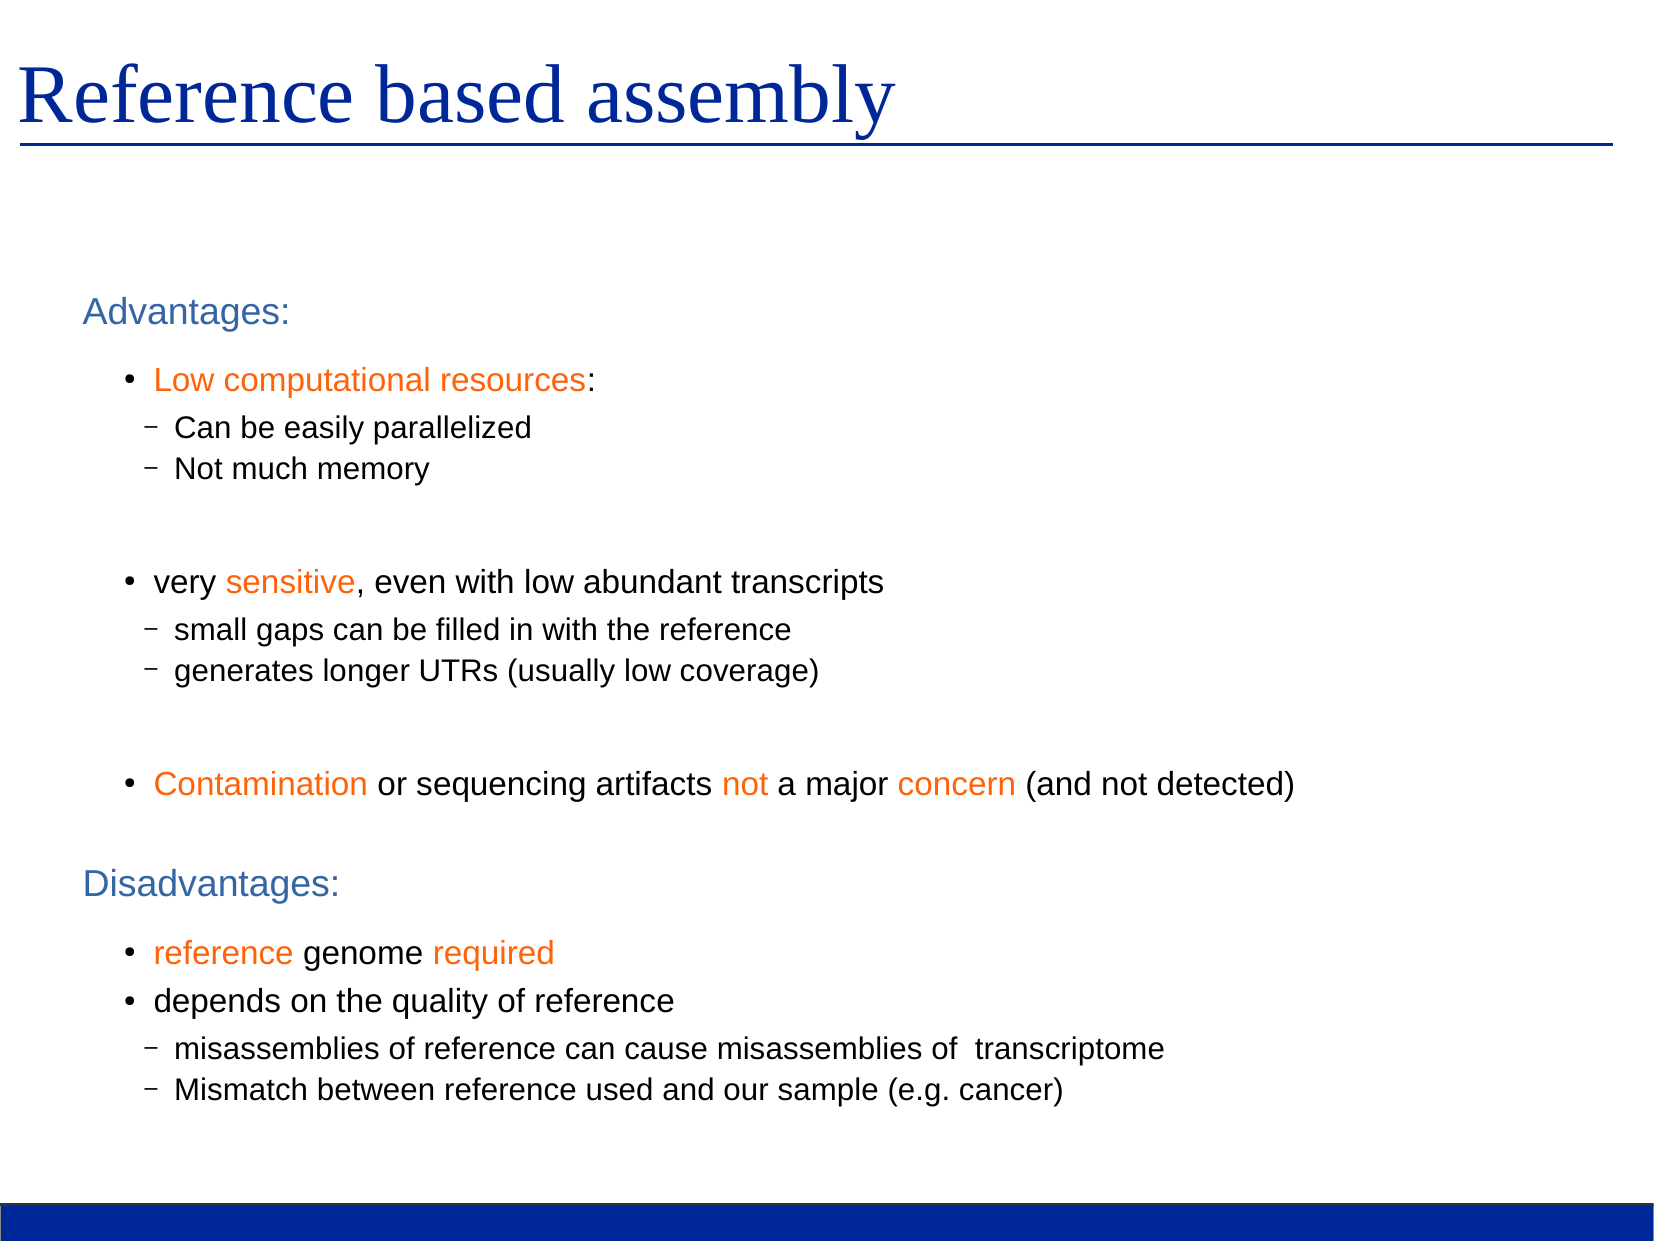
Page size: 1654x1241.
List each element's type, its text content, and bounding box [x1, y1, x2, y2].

list Advantages: Low computational resources: Can be easily parallelized Not much memory very sensitive, even with low abundant transcripts small gaps can be filled in with the reference generates longer UTRs (usually low coverage) Contamination or sequencing artifacts not a major concern (and not detected) Disadvantages: reference genome required depends on the quality of reference misassemblies of reference can cause misassemblies of transcriptome Mismatch between reference used and our sample (e.g. cancer) [82, 290, 1571, 1109]
title Reference based assembly [17, 0, 1589, 198]
